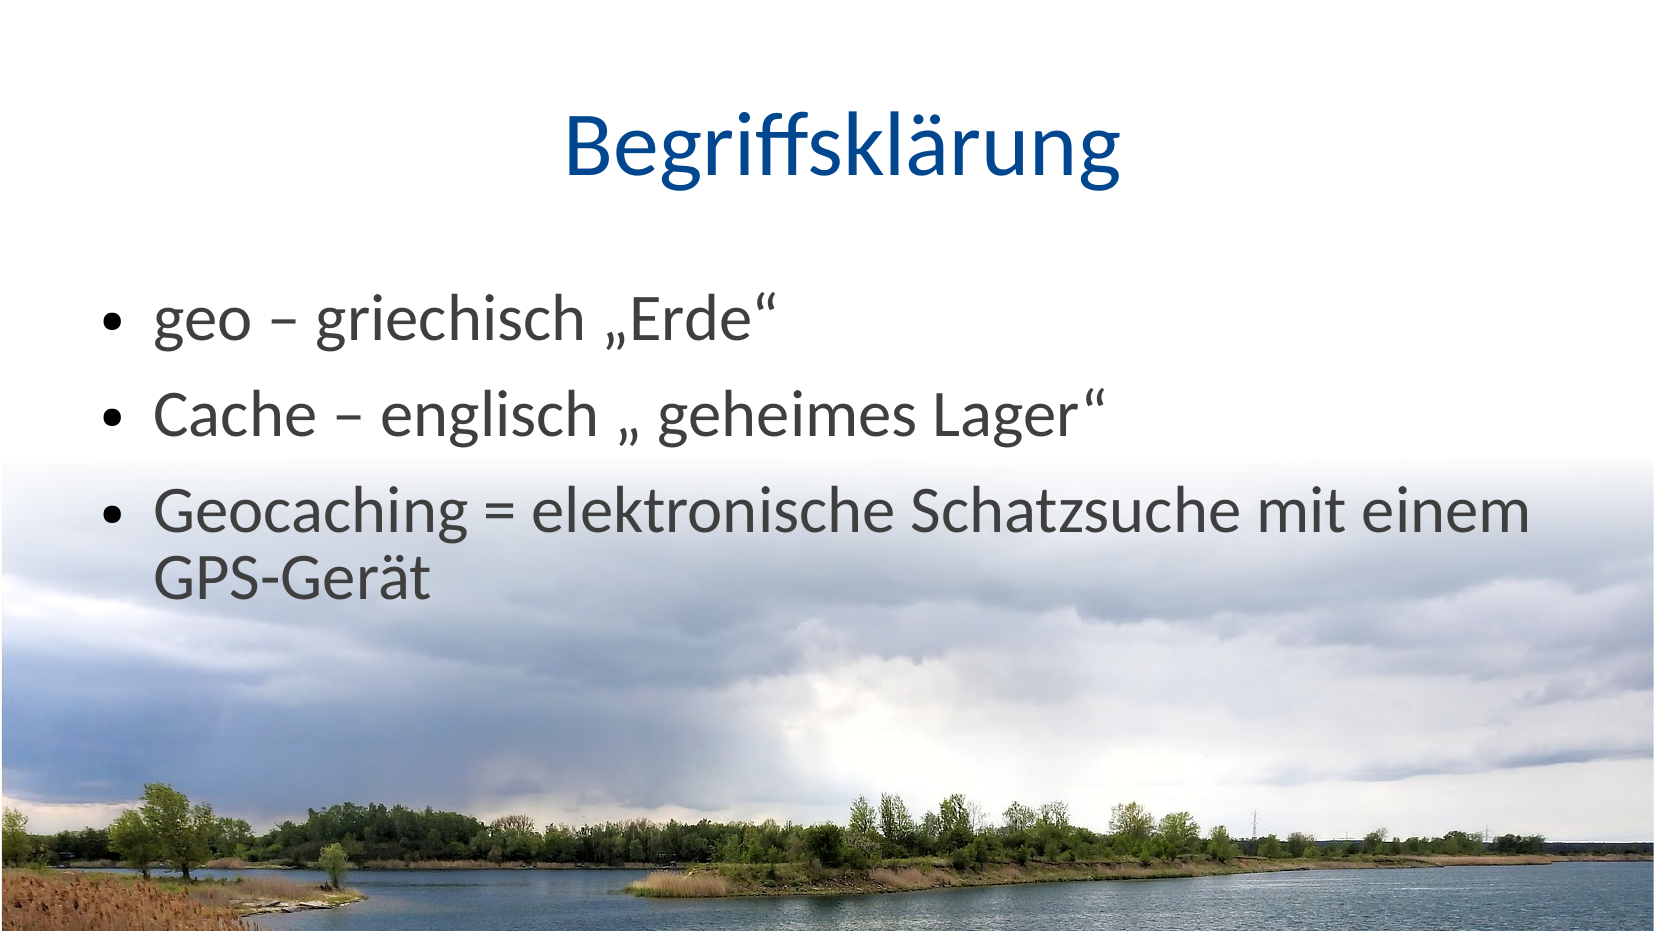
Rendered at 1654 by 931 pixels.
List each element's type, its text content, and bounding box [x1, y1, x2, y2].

title Begriffsklärung [82, 49, 1571, 257]
picture [1, 454, 1654, 931]
list geo – griechisch „Erde“ Cache – englisch „ geheimes Lager“ Geocaching = elektronische Schatzsuche mit einem GPS-Gerät [82, 290, 1538, 733]
